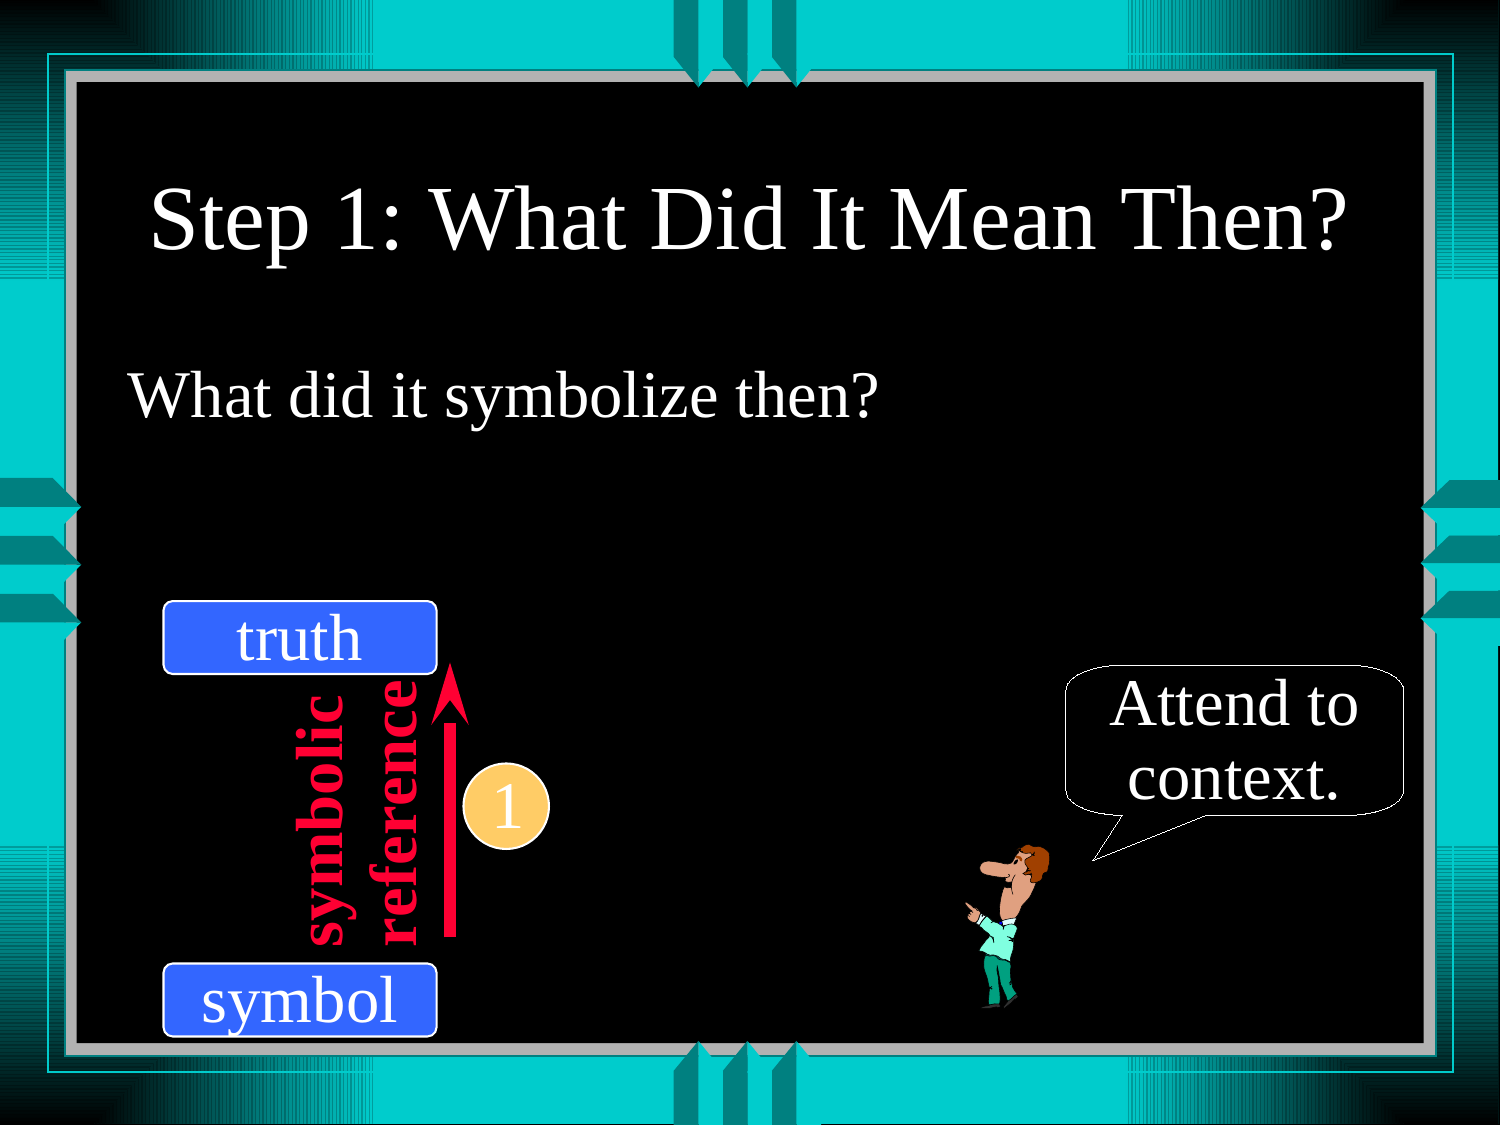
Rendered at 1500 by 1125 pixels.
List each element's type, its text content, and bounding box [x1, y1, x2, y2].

text_box symbol [163, 963, 437, 1037]
list What did it symbolize then? [112, 350, 1388, 638]
text_box 1 [463, 763, 549, 849]
chart [964, 843, 1051, 1010]
title Step 1: What Did It Mean Then? [112, 124, 1388, 313]
text_box truth [163, 601, 274, 674]
text_box symbolic reference [274, 487, 439, 963]
text_box Attend to context. [1065, 665, 1404, 861]
